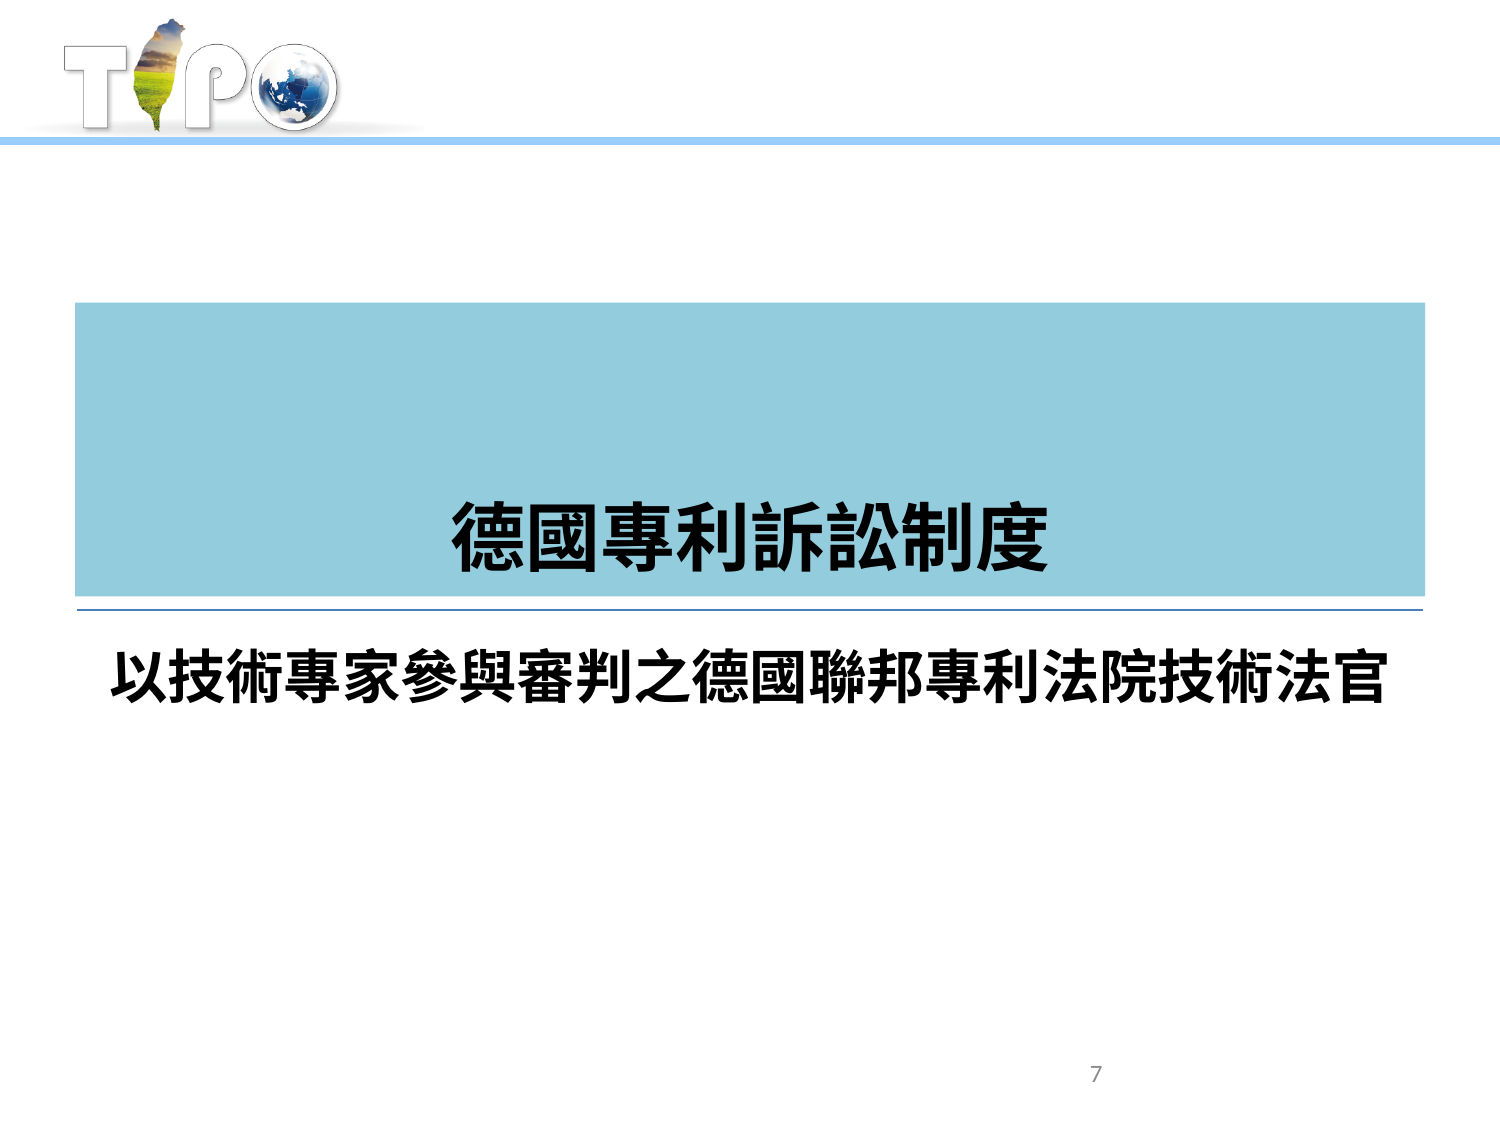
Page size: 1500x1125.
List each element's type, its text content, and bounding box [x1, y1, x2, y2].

text_box 以技術專家參與審判之德國聯邦專利法院技術法官 [76, 632, 1424, 719]
title 德國專利訴訟制度 [75, 302, 1426, 597]
text_box 6 [1074, 1042, 1426, 1103]
